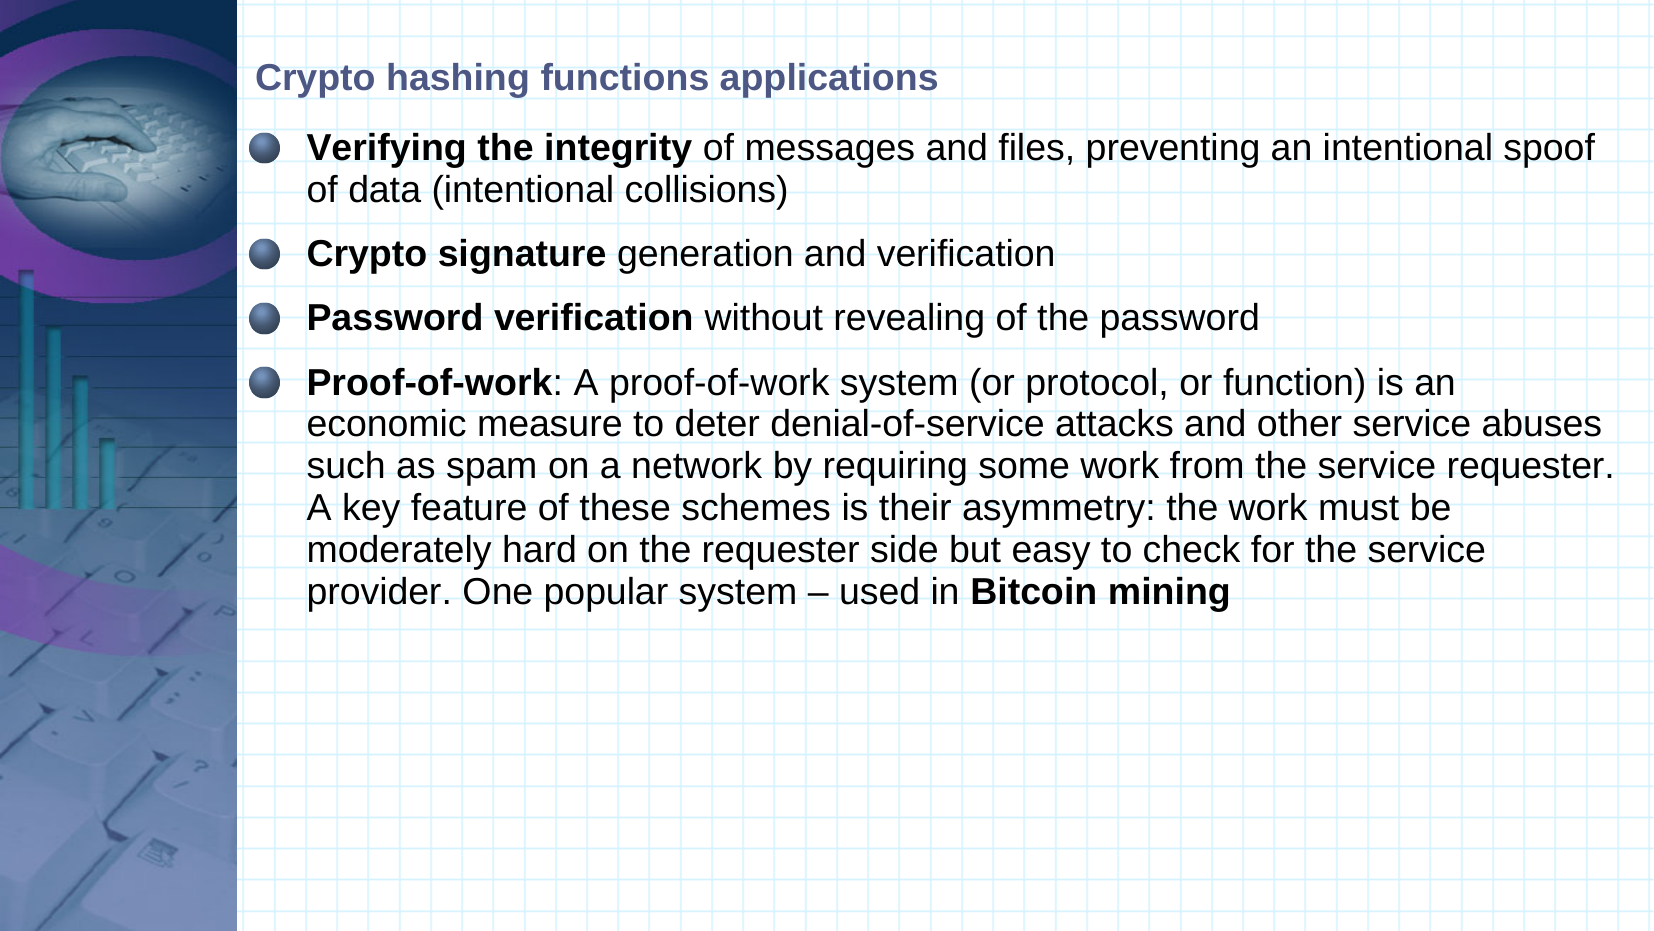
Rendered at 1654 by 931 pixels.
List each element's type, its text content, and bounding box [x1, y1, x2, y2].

list Verifying the integrity of messages and files, preventing an intentional spoof of data (intentional collisions) Crypto signature generation and verification Password verification without revealing of the password Proof-of-work: A proof-of-work system (or protocol, or function) is an economic measure to deter denial-of-service attacks and other service abuses such as spam on a network by requiring some work from the service requester. A key feature of these schemes is their asymmetry: the work must be moderately hard on the requester side but easy to check for the service provider. One popular system – used in Bitcoin mining [236, 126, 1622, 886]
title Crypto hashing functions applications [254, 0, 1640, 156]
picture [0, 0, 1654, 931]
